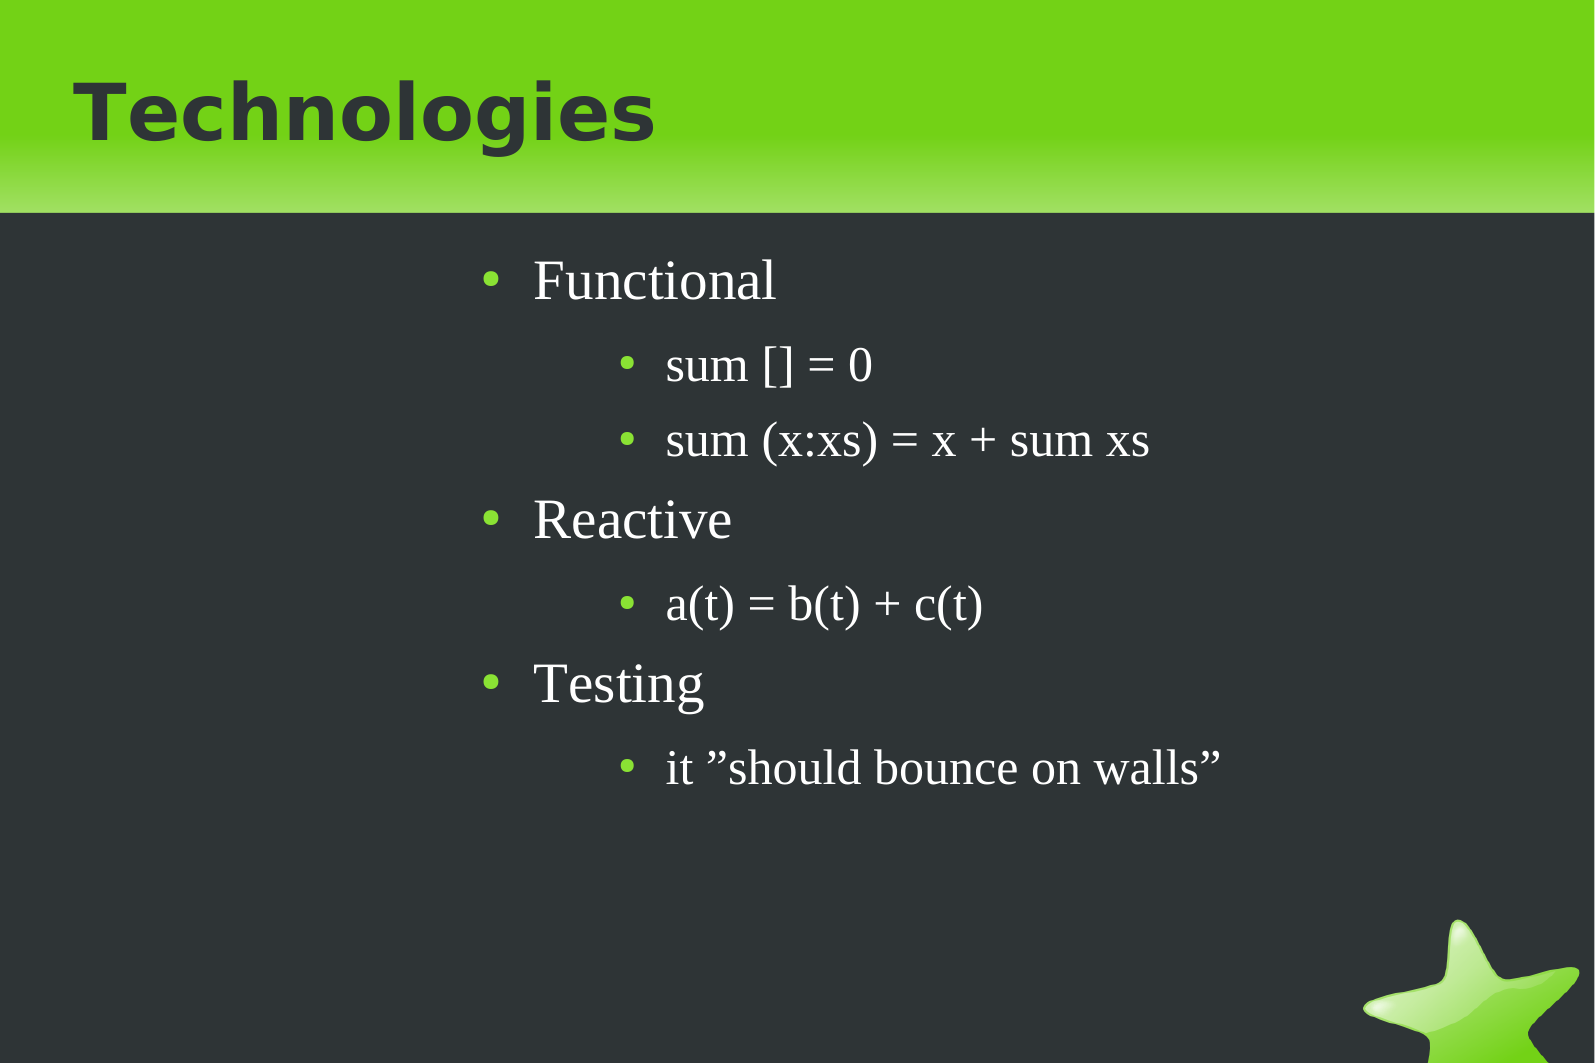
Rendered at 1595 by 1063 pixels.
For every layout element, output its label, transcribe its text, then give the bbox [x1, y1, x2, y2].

picture [0, 0, 1595, 1063]
list Functional sum [] = 0 sum (x:xs) = x + sum xs Reactive a(t) = b(t) + c(t) Testing it ”should bounce on walls” [402, 248, 1306, 951]
title Technologies [74, 25, 1510, 203]
